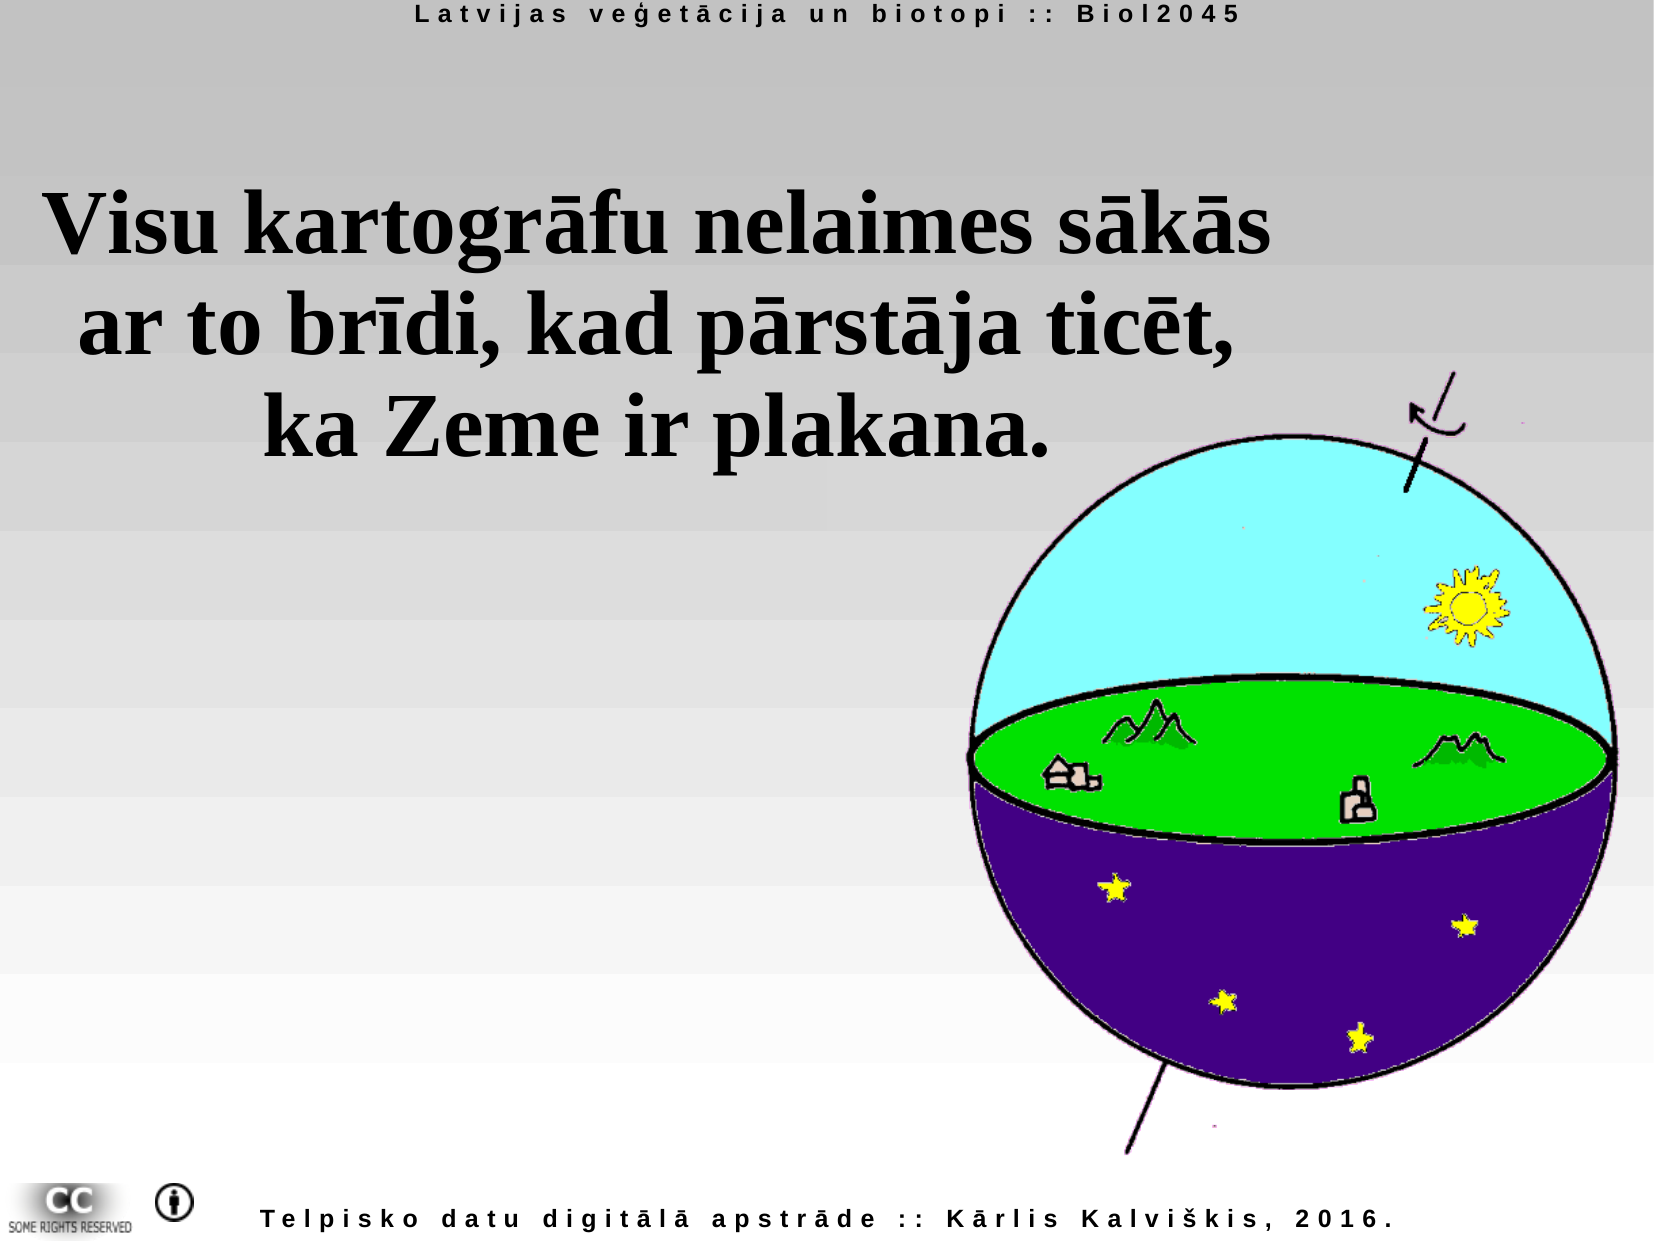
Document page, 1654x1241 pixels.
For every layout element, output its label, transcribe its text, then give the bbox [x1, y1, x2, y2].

picture [0, 0, 1654, 1241]
title Visu kartogrāfu nelaimes sākās ar to brīdi, kad pārstāja ticēt, ka Zeme ir plakana. [39, 171, 1277, 476]
